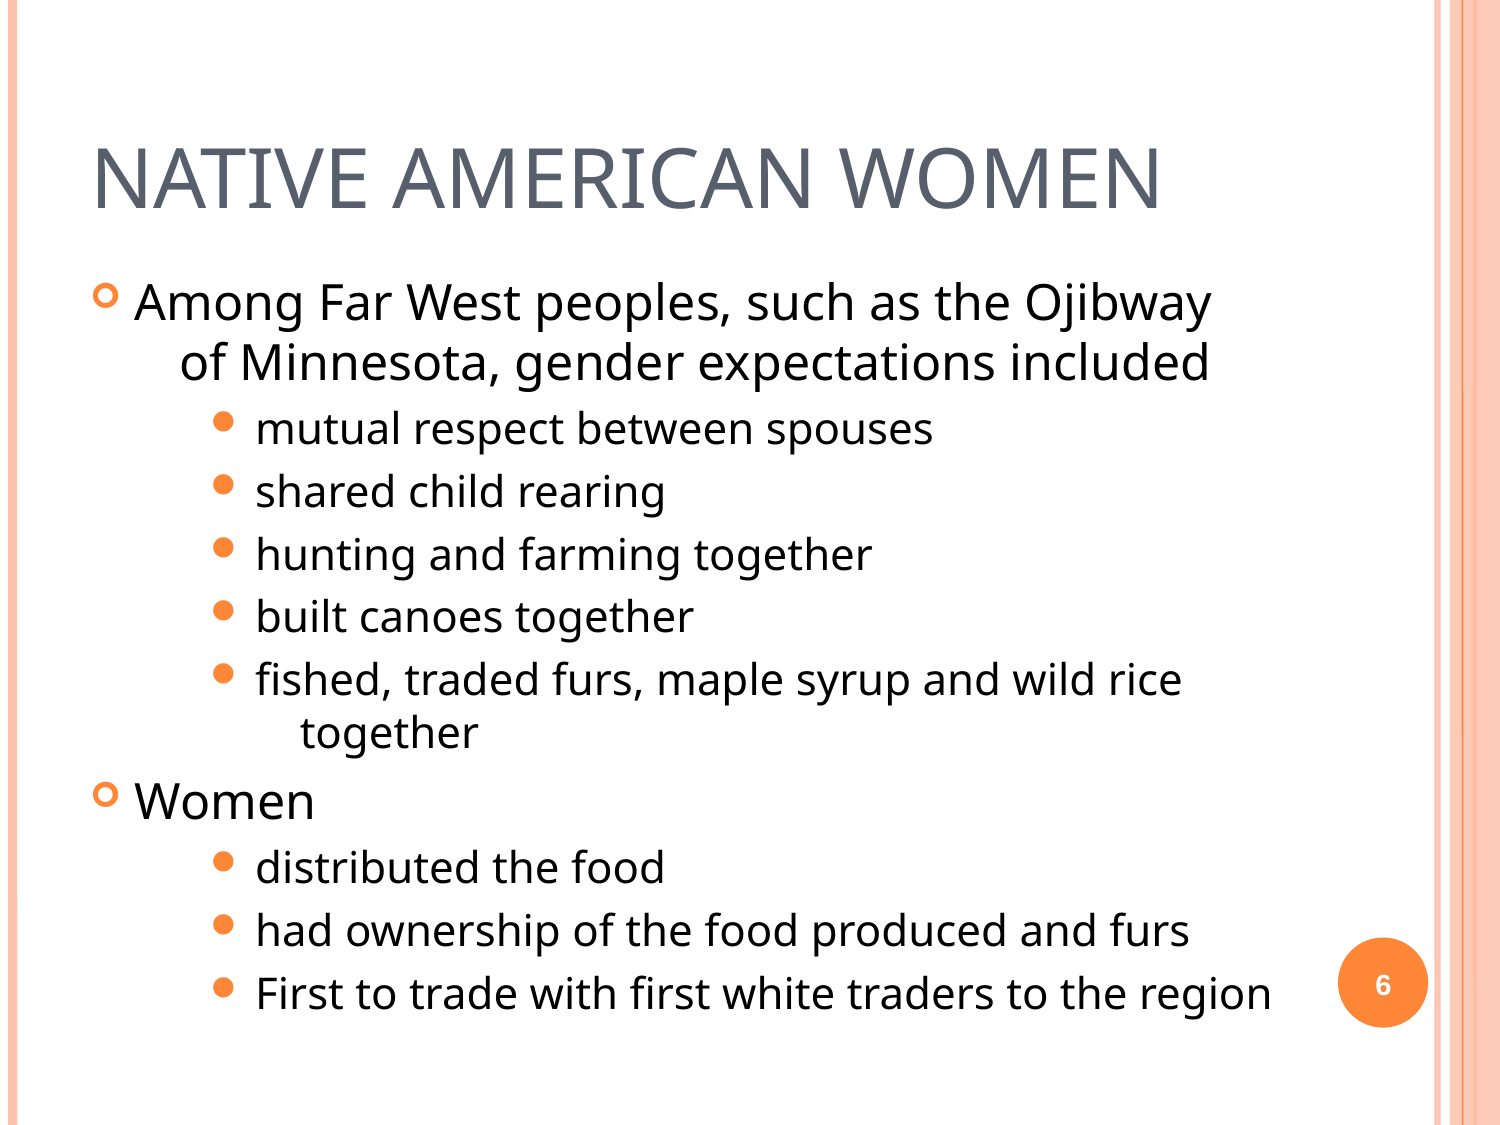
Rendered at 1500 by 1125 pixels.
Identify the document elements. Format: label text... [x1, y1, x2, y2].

list Among Far West peoples, such as the Ojibway of Minnesota, gender expectations included mutual respect between spouses shared child rearing hunting and farming together built canoes together fished, traded furs, maple syrup and wild rice together Women distributed the food had ownership of the food produced and furs First to trade with first white traders to the region [75, 262, 1300, 1062]
text_box [1333, 940, 1434, 1027]
title Native American Women [75, 45, 1300, 233]
